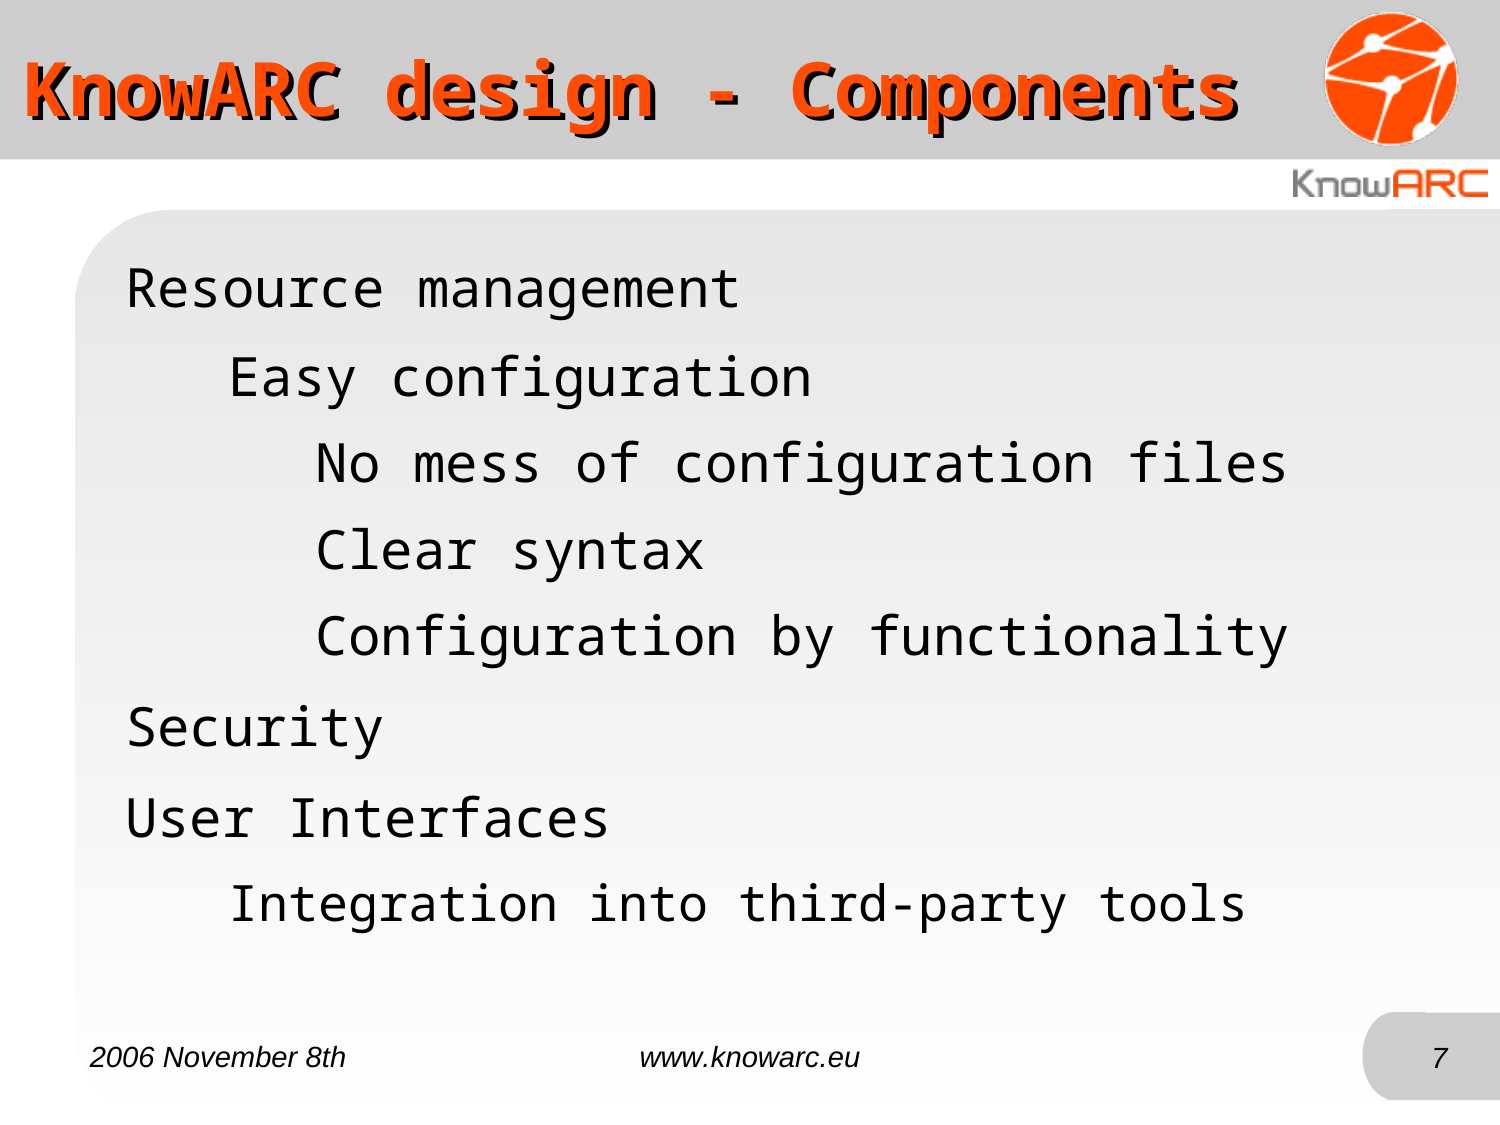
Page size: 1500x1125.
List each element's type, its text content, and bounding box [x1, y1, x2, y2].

title KnowARC design - Components [24, 25, 1276, 151]
list Resource management Easy configuration No mess of configuration files Clear syntax Configuration by functionality Security User Interfaces Integration into third-party tools [124, 249, 1425, 1006]
picture [1293, 12, 1488, 197]
